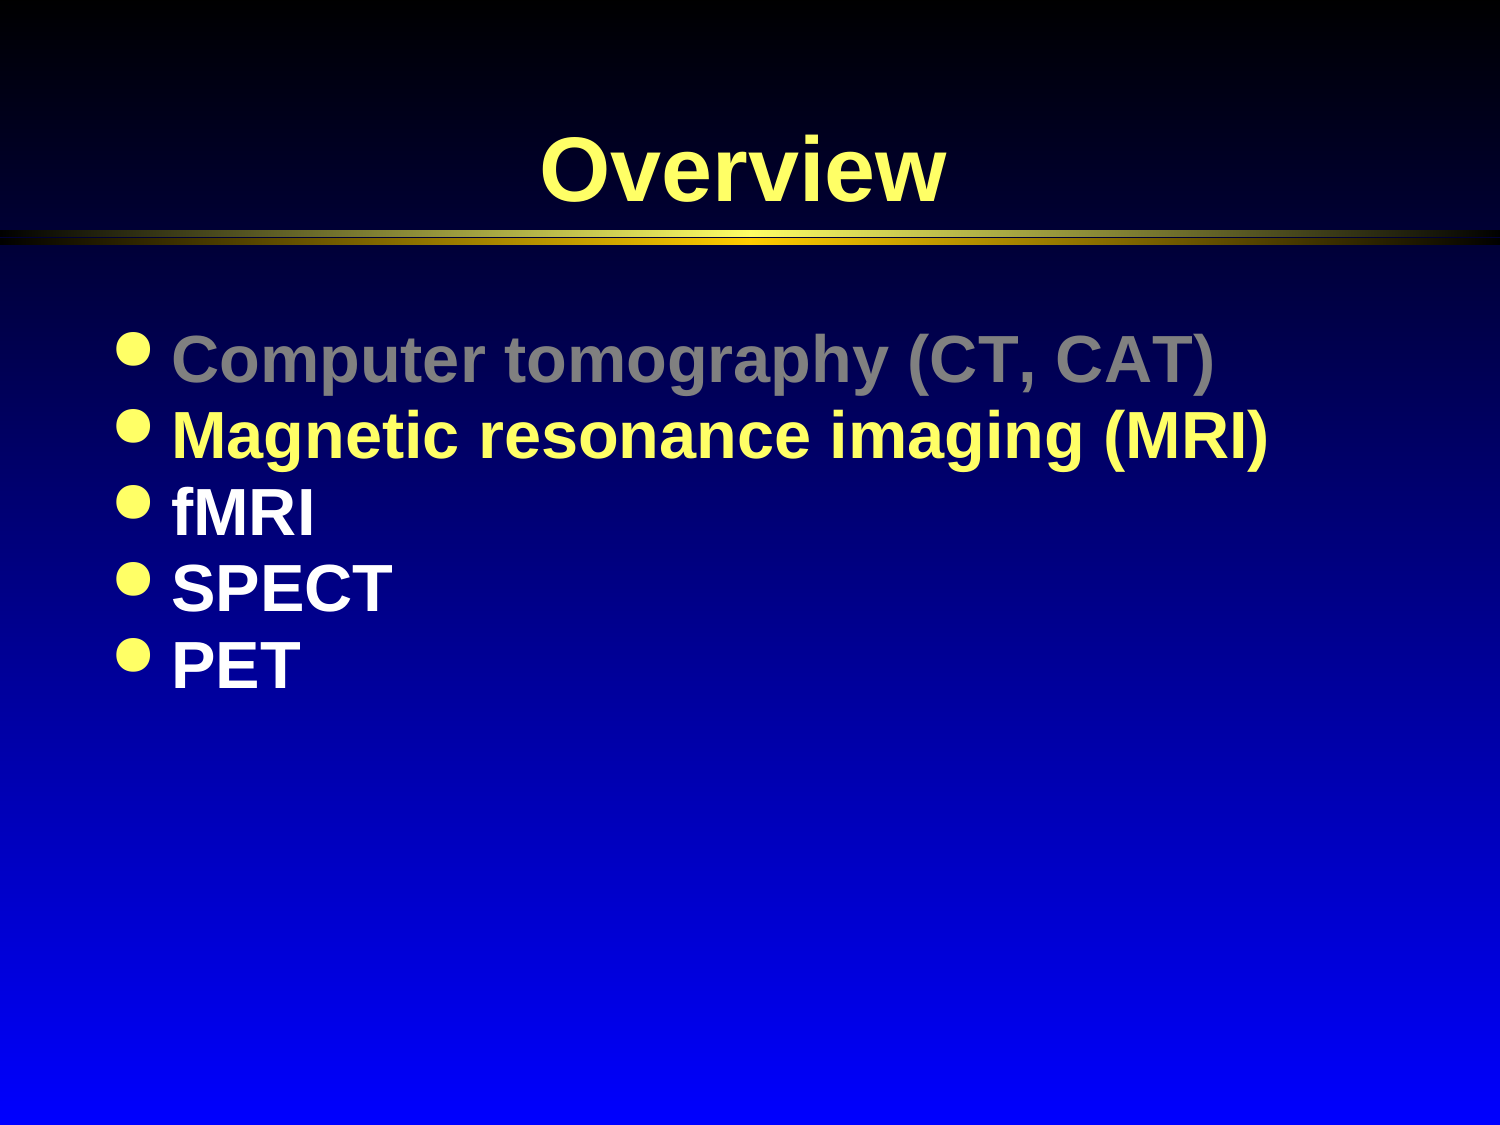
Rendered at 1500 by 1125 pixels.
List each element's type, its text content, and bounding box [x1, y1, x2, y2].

title Overview [99, 37, 1388, 225]
list Computer tomography (CT, CAT) Magnetic resonance imaging (MRI) fMRI SPECT PET [99, 327, 1388, 1003]
